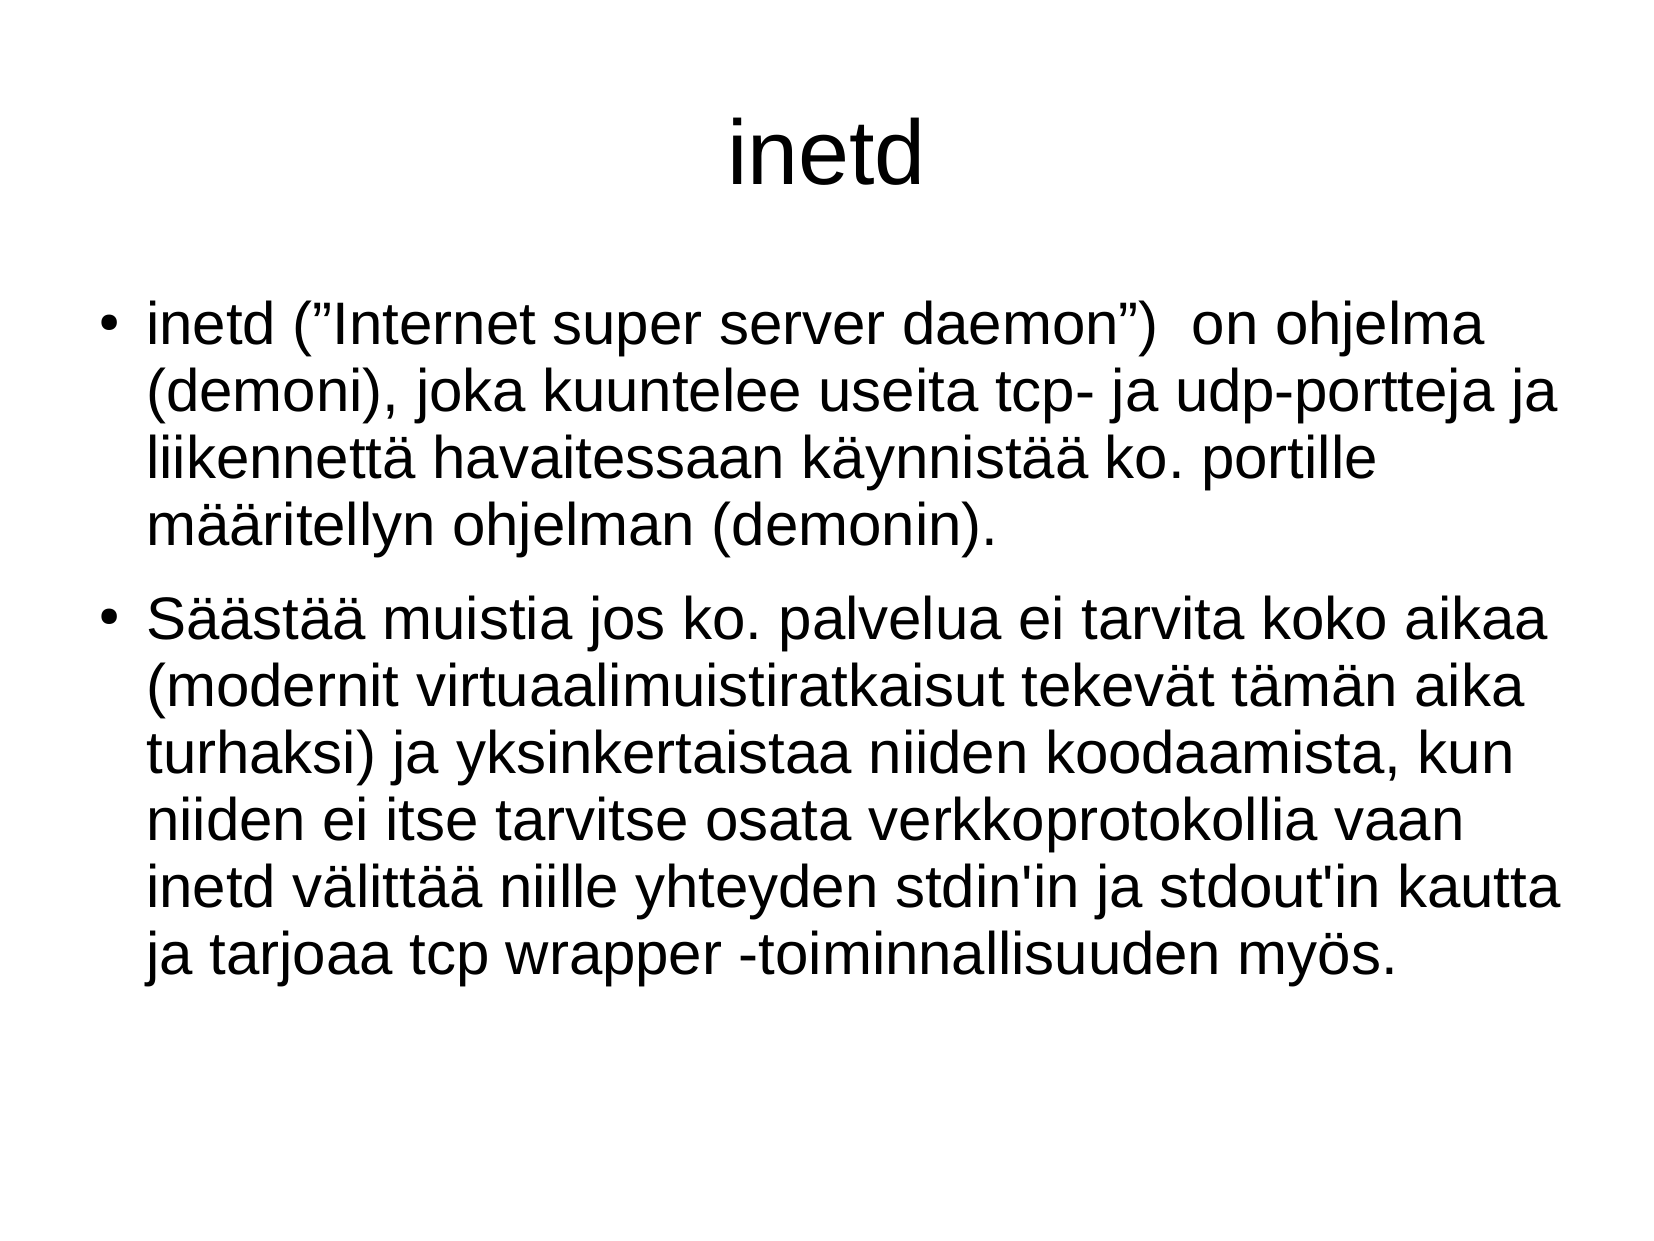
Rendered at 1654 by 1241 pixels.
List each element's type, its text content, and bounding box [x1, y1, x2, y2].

title inetd [82, 49, 1571, 257]
list inetd (”Internet super server daemon”) on ohjelma (demoni), joka kuuntelee useita tcp- ja udp-portteja ja liikennettä havaitessaan käynnistää ko. portille määritellyn ohjelman (demonin). Säästää muistia jos ko. palvelua ei tarvita koko aikaa (modernit virtuaalimuistiratkaisut tekevät tämän aika turhaksi) ja yksinkertaistaa niiden koodaamista, kun niiden ei itse tarvitse osata verkkoprotokollia vaan inetd välittää niille yhteyden stdin'in ja stdout'in kautta ja tarjoaa tcp wrapper -toiminnallisuuden myös. [82, 290, 1571, 1010]
